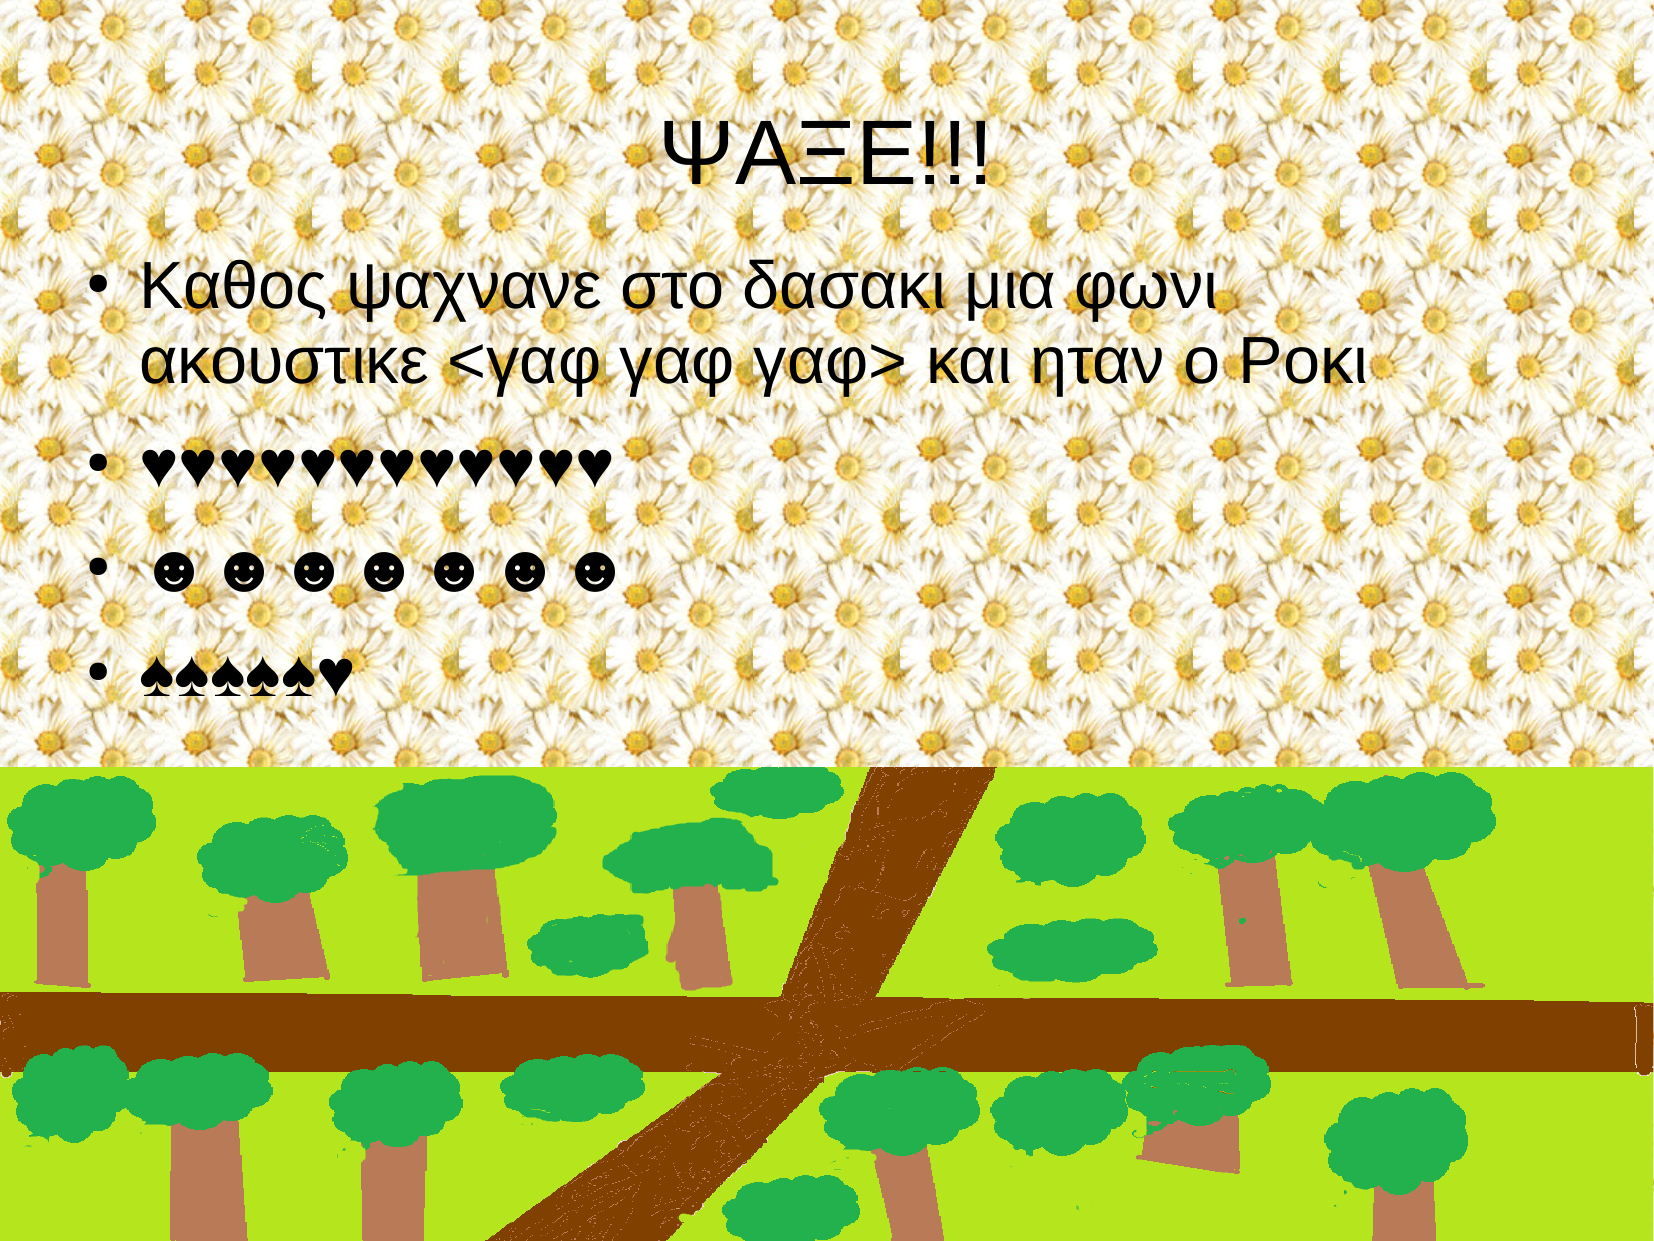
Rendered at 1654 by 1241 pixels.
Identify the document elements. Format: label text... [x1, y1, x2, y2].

list Καθος ψαχνανε στο δασακι μια φωνι ακουστικε <γαφ γαφ γαφ> και ηταν ο Ροκι ♥♥♥♥♥♥♥♥♥♥♥♥ ☻☻☻☻☻☻☻ ♠♠♠♠♠♥ [68, 248, 1524, 767]
title ΨΑΞΕ!!! [82, 49, 1571, 257]
picture [0, 0, 1654, 1241]
